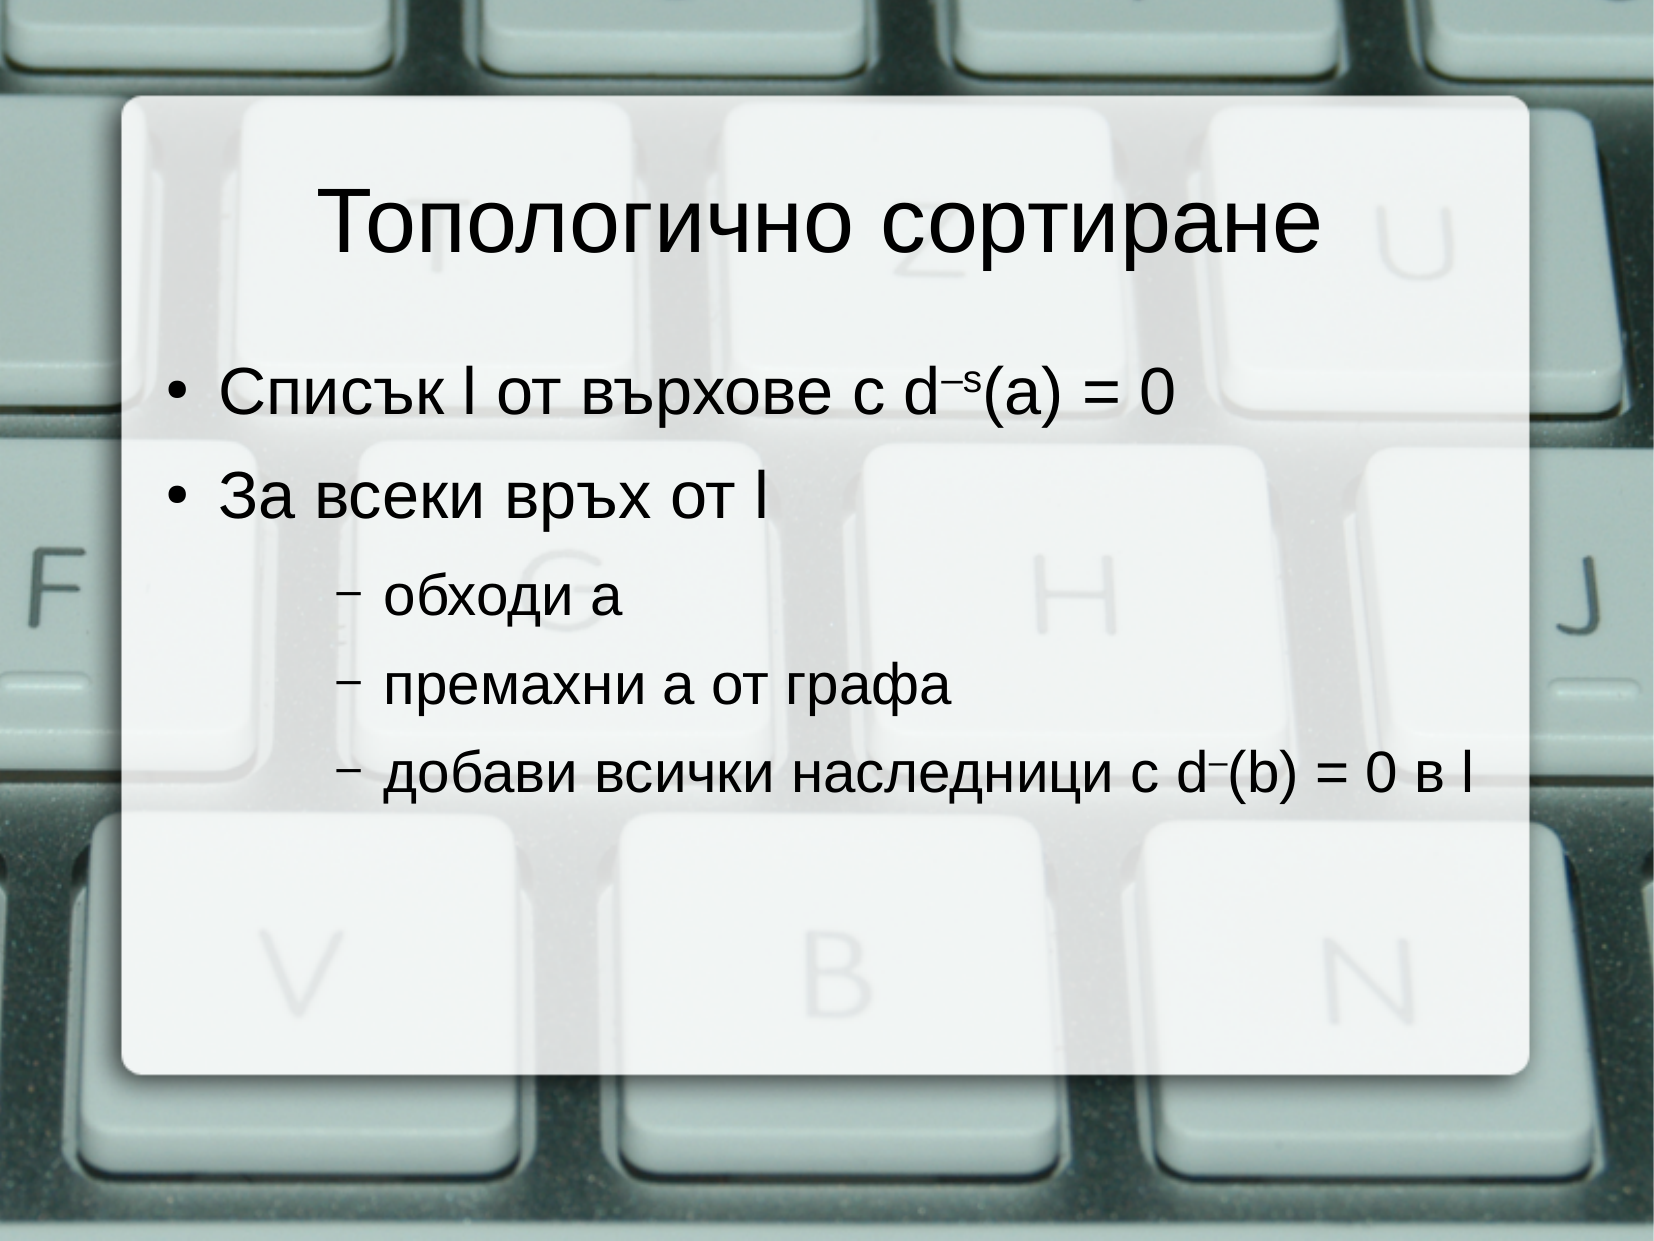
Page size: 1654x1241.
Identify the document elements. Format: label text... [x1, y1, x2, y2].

title Топологично сортиране [135, 117, 1506, 325]
list Списък l от върхове с d–s(a) = 0 За всеки връх от l обходи a премахни a от графа добави всички наследници с d–(b) = 0 в l [147, 354, 1506, 1074]
picture [0, 0, 1654, 1241]
